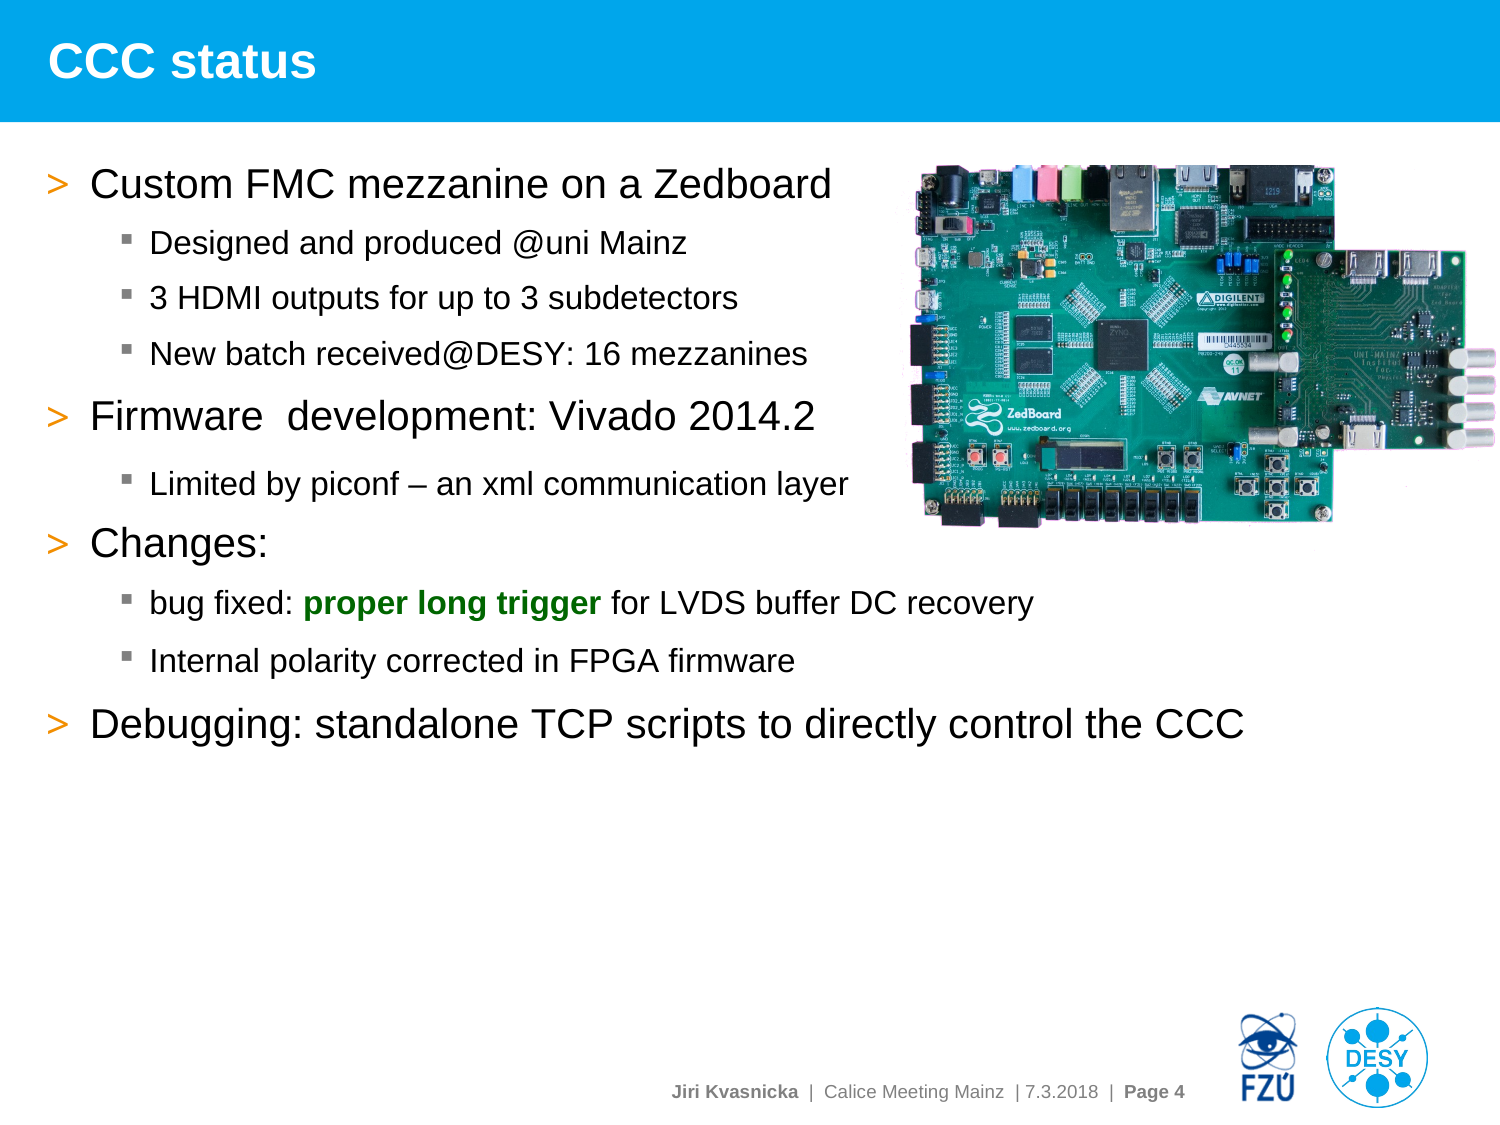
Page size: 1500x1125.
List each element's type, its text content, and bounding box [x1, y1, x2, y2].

picture [1326, 1007, 1428, 1108]
list Custom FMC mezzanine on a Zedboard Designed and produced @uni Mainz 3 HDMI outputs for up to 3 subdetectors New batch received@DESY: 16 mezzanines Firmware development: Vivado 2014.2 Limited by piconf – an xml communication layer Changes: bug fixed: proper long trigger for LVDS buffer DC recovery Internal polarity corrected in FPGA firmware Debugging: standalone TCP scripts to directly control the CCC [46, 160, 1444, 999]
picture [1215, 1004, 1321, 1110]
title CCC status [47, 16, 1446, 107]
picture [894, 164, 1500, 574]
